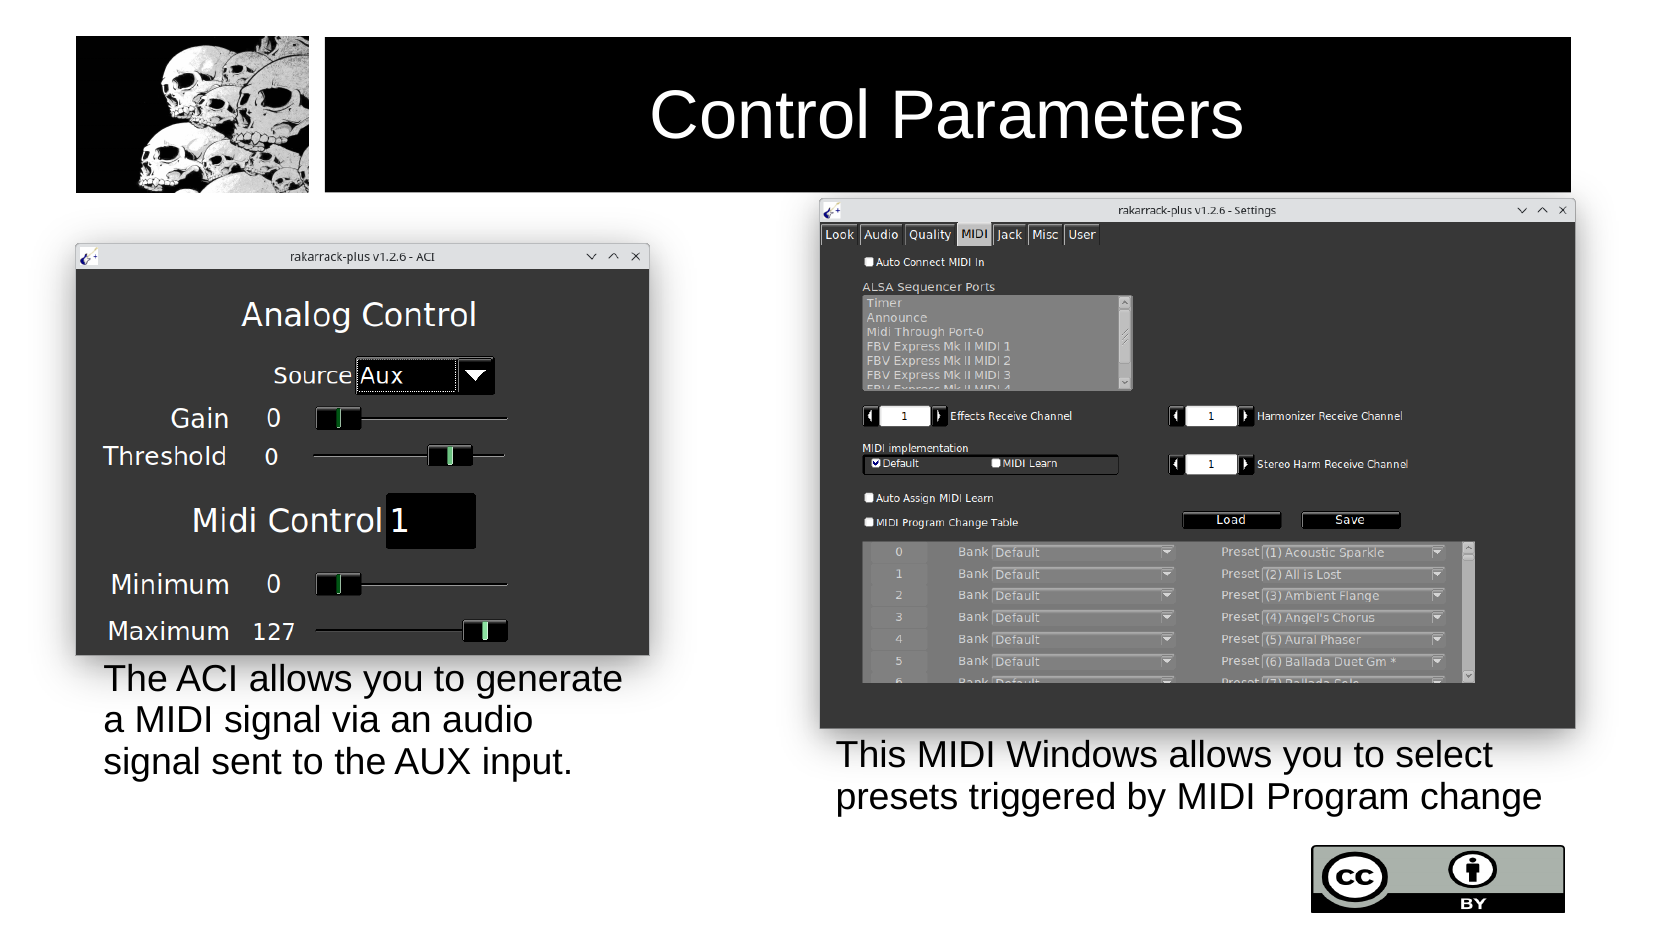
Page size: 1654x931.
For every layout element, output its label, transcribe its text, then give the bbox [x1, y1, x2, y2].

title Control Parameters [324, 37, 1571, 193]
text_box This MIDI Windows allows you to select presets triggered by MIDI Program change [820, 726, 1589, 826]
text_box The ACI allows you to generate a MIDI signal via an audio signal sent to the AUX input. [88, 649, 650, 791]
picture [76, 36, 309, 193]
picture [764, 153, 1630, 794]
picture [15, 194, 709, 726]
picture [1311, 845, 1565, 913]
